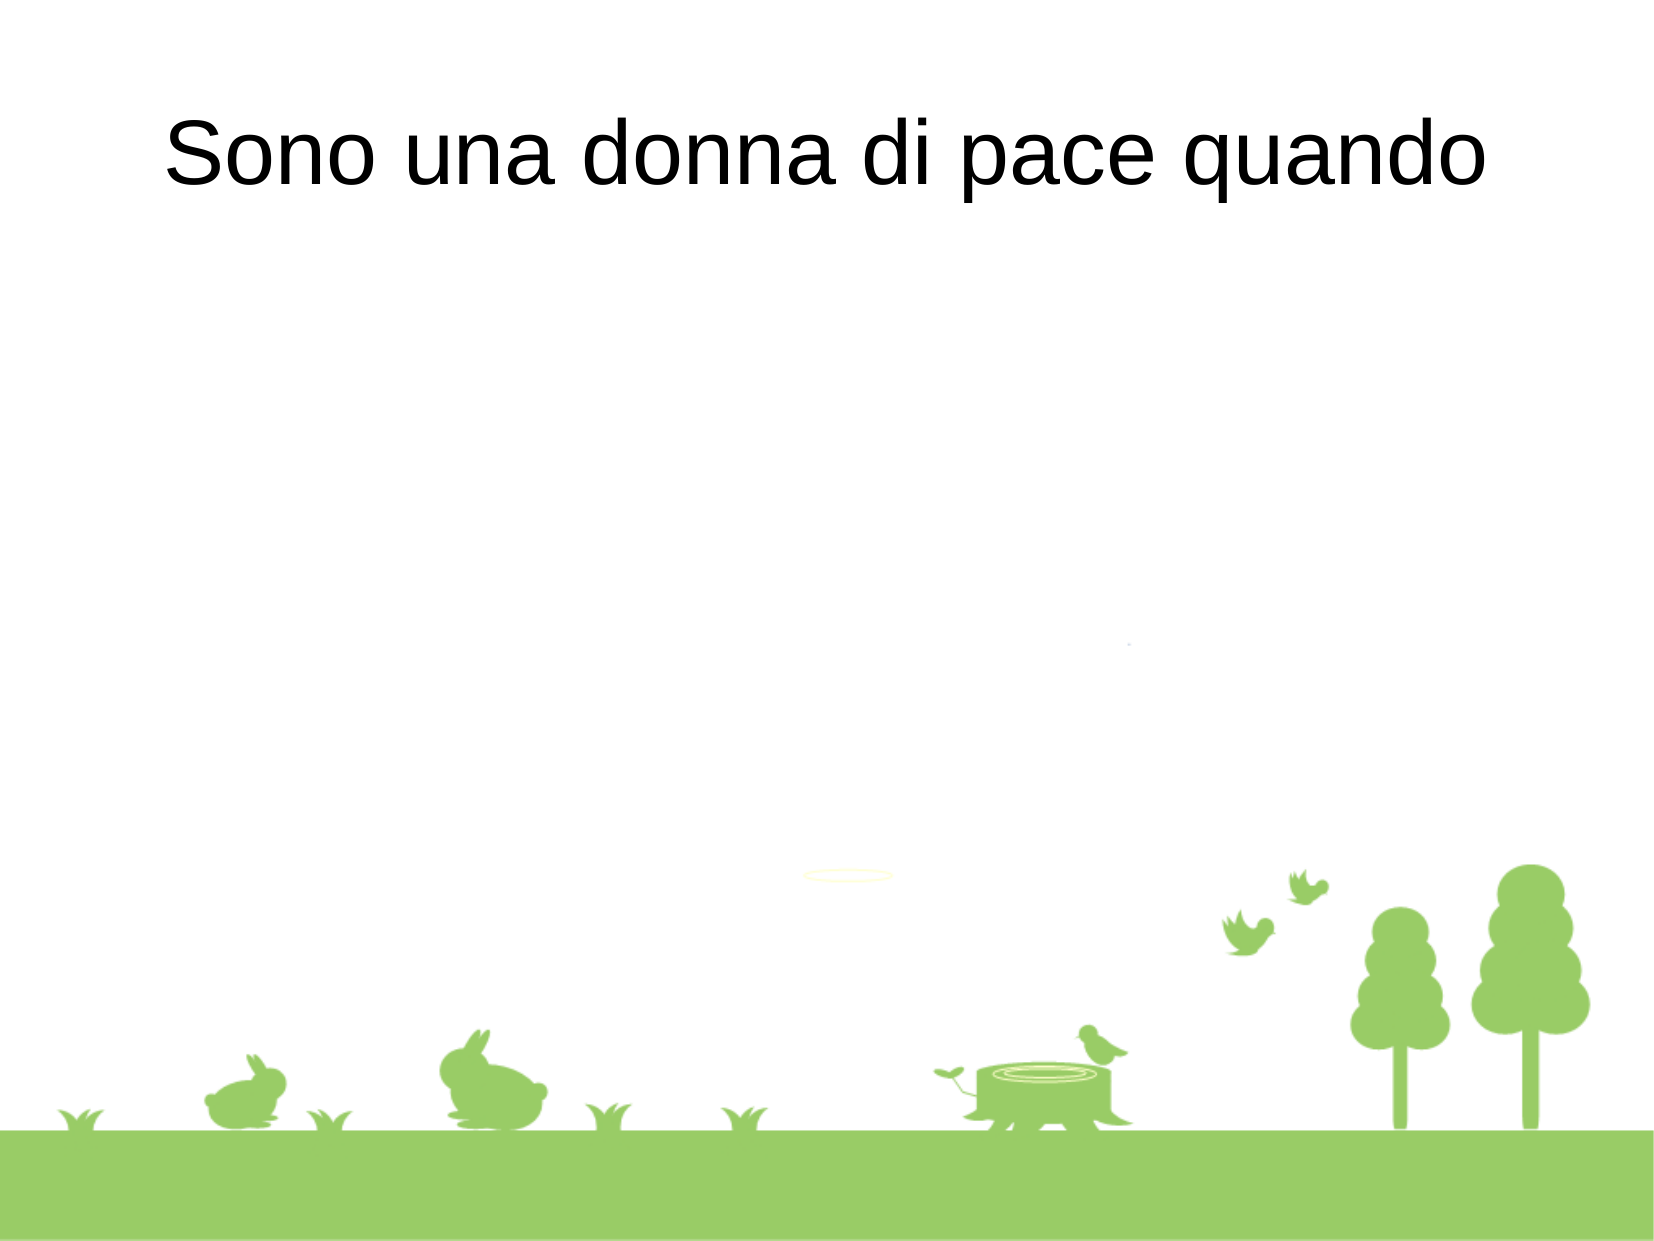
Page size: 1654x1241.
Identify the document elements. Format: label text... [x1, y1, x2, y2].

title Sono una donna di pace quando [82, 49, 1571, 257]
picture [0, 0, 1654, 1241]
